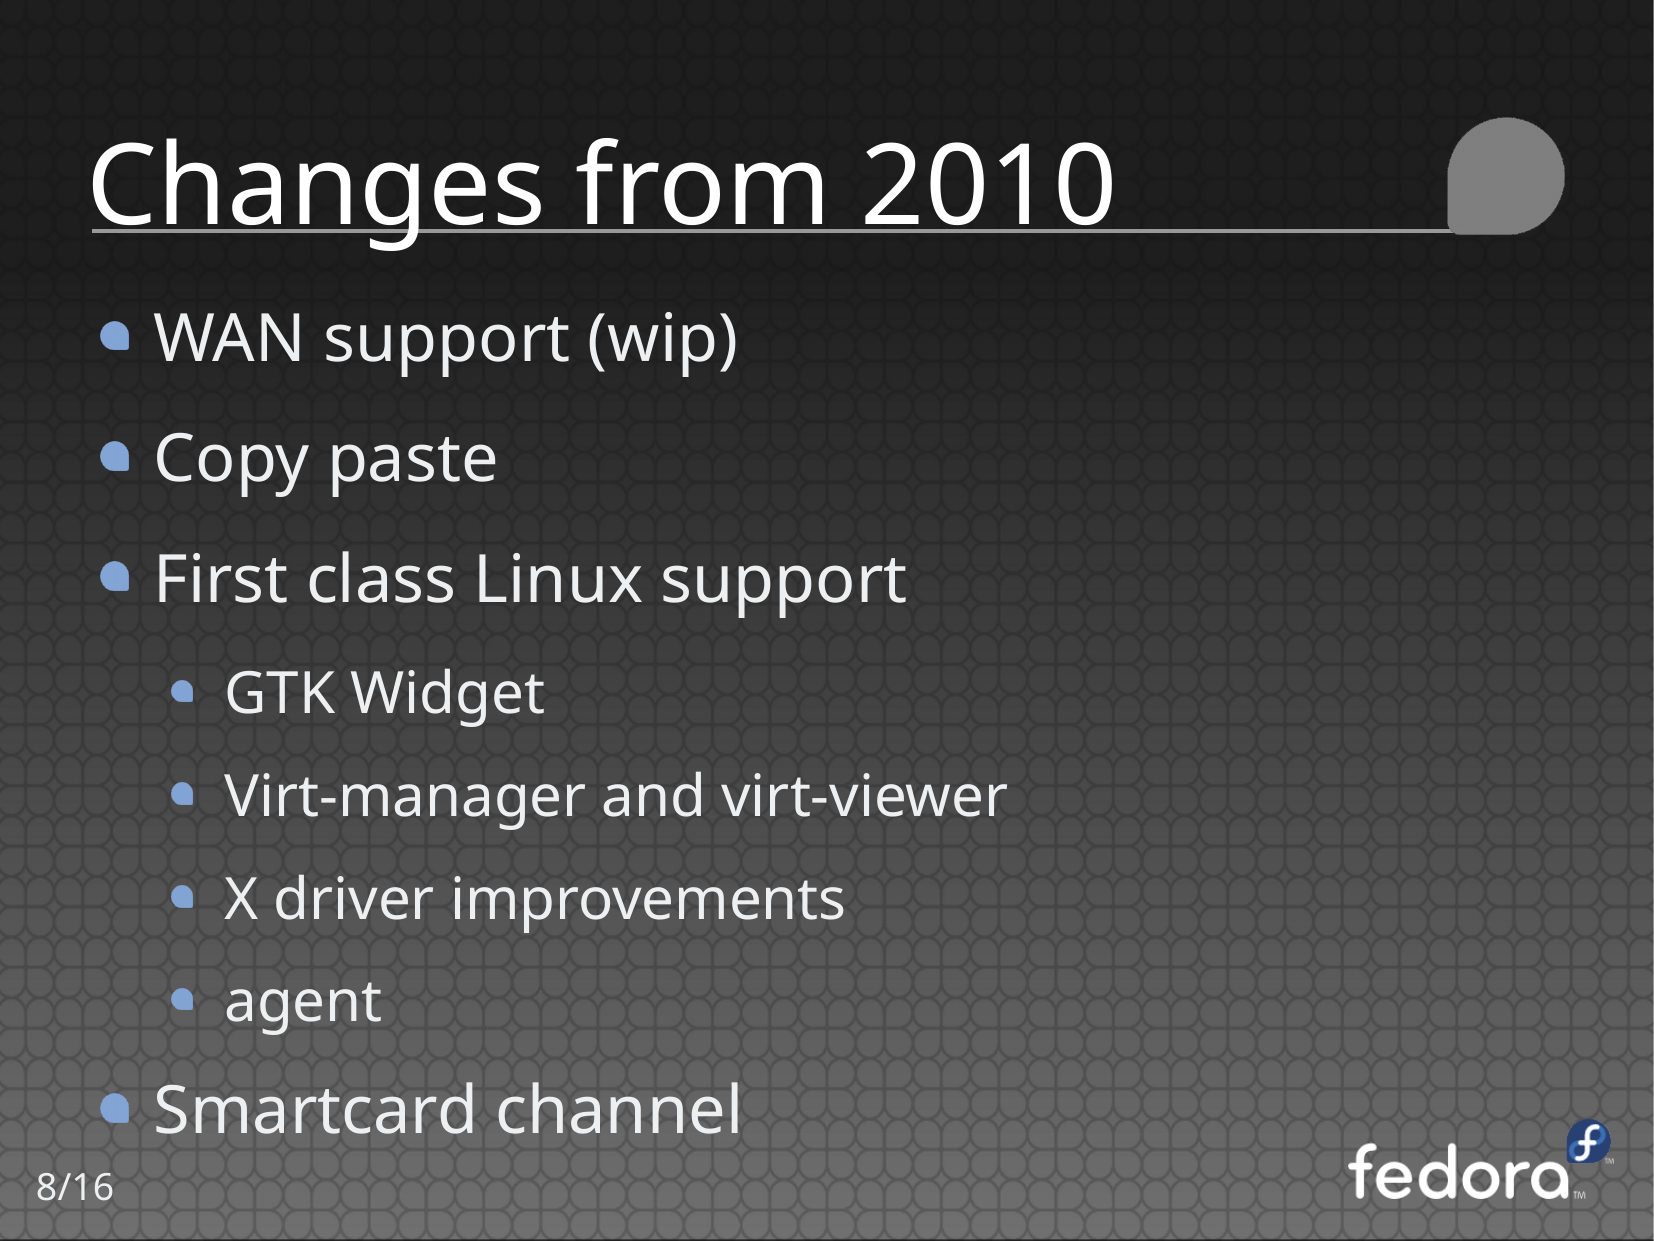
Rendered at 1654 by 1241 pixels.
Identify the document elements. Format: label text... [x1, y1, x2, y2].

title Changes from 2010 [86, 112, 1576, 249]
list WAN support (wip) Copy paste First class Linux support GTK Widget Virt-manager and virt-viewer X driver improvements agent Smartcard channel [82, 290, 1571, 1094]
picture [0, 0, 1654, 1241]
